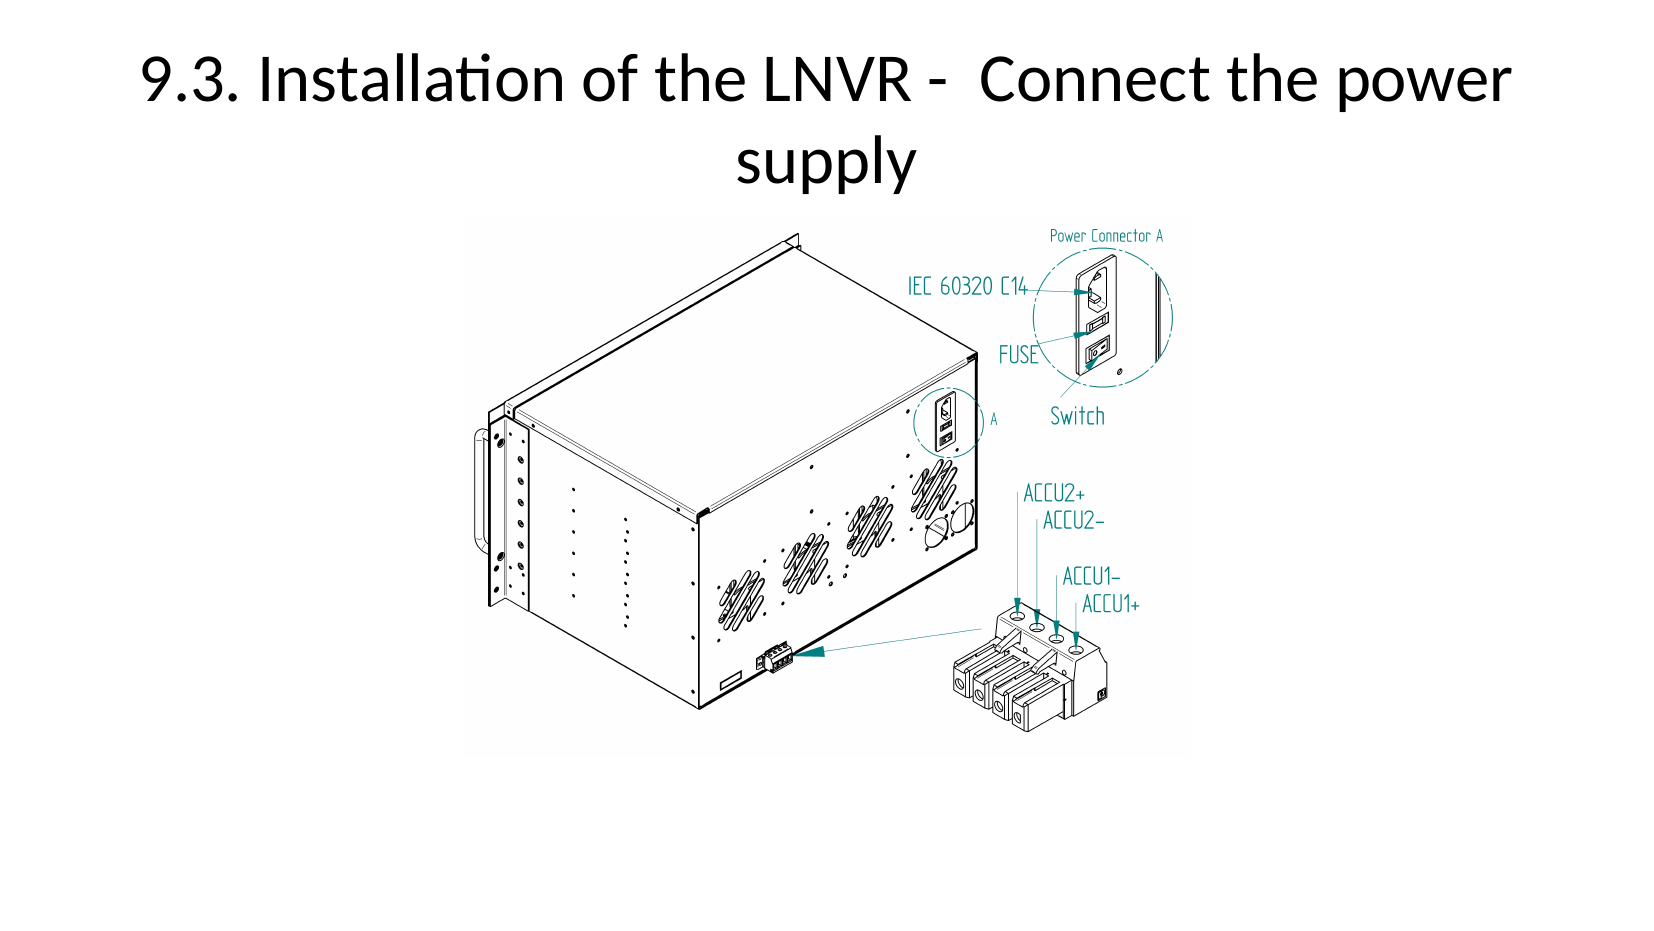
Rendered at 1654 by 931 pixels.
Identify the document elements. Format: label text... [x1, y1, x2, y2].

picture [463, 217, 1191, 758]
title 9.3. Installation of the LNVR - Connect the power supply [82, 30, 1571, 199]
